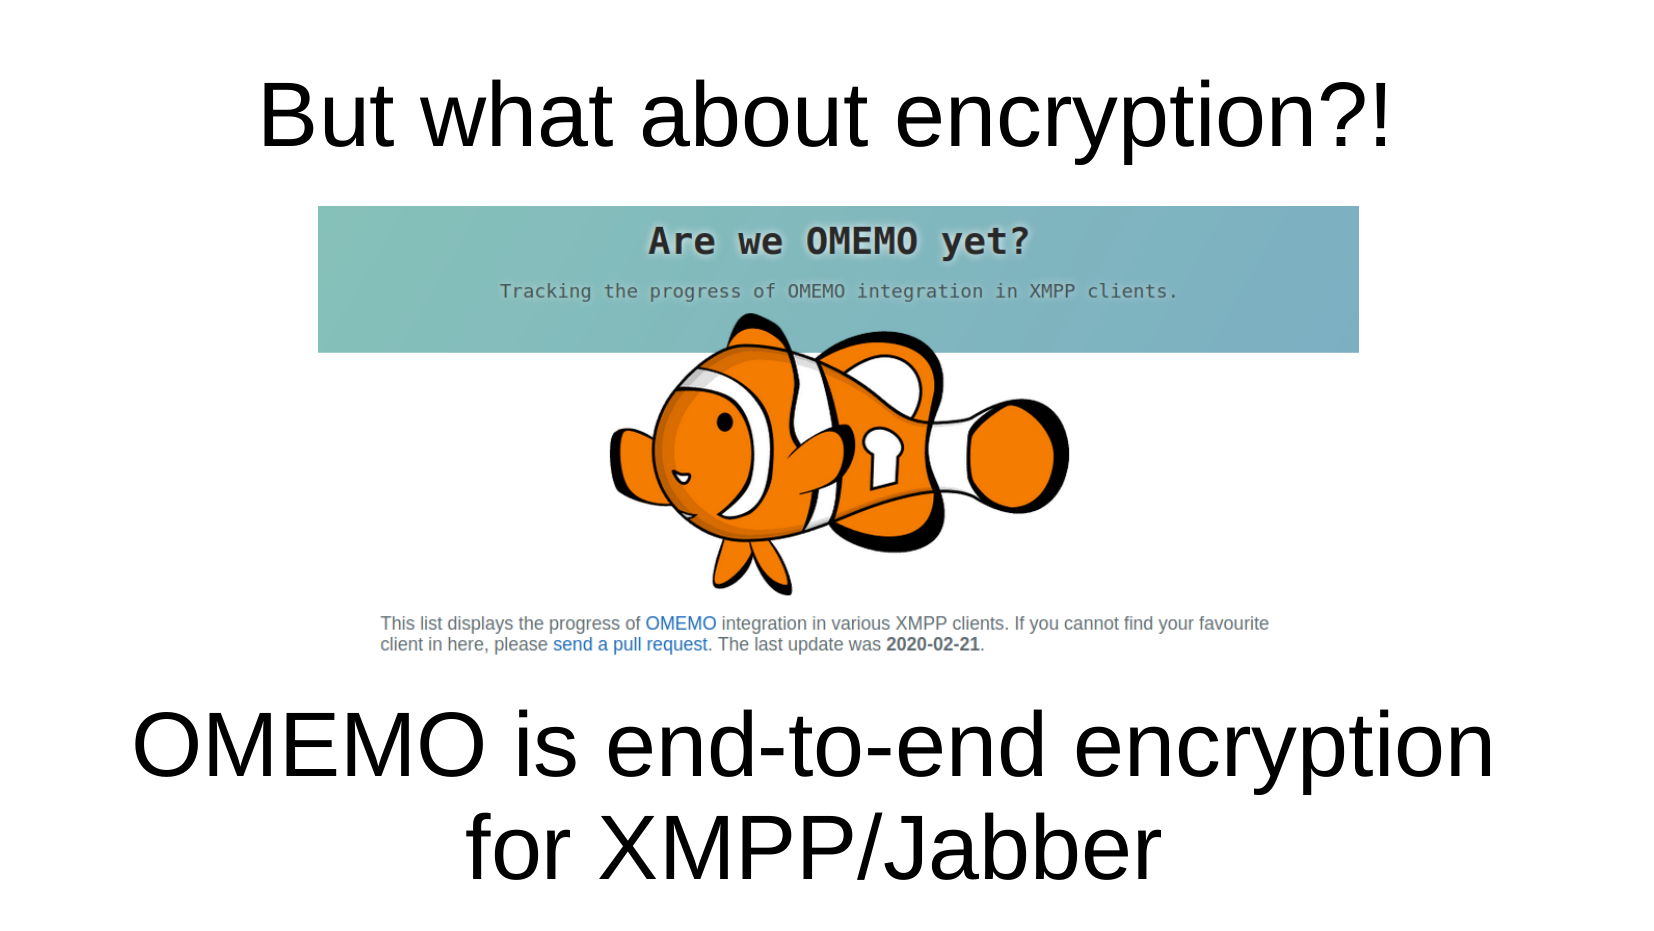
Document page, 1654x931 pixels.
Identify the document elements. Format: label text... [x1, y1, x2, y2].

title OMEMO is end-to-end encryption for XMPP/Jabber [70, 693, 1560, 899]
title But what about encryption?! [82, 37, 1571, 193]
picture [318, 206, 1359, 662]
